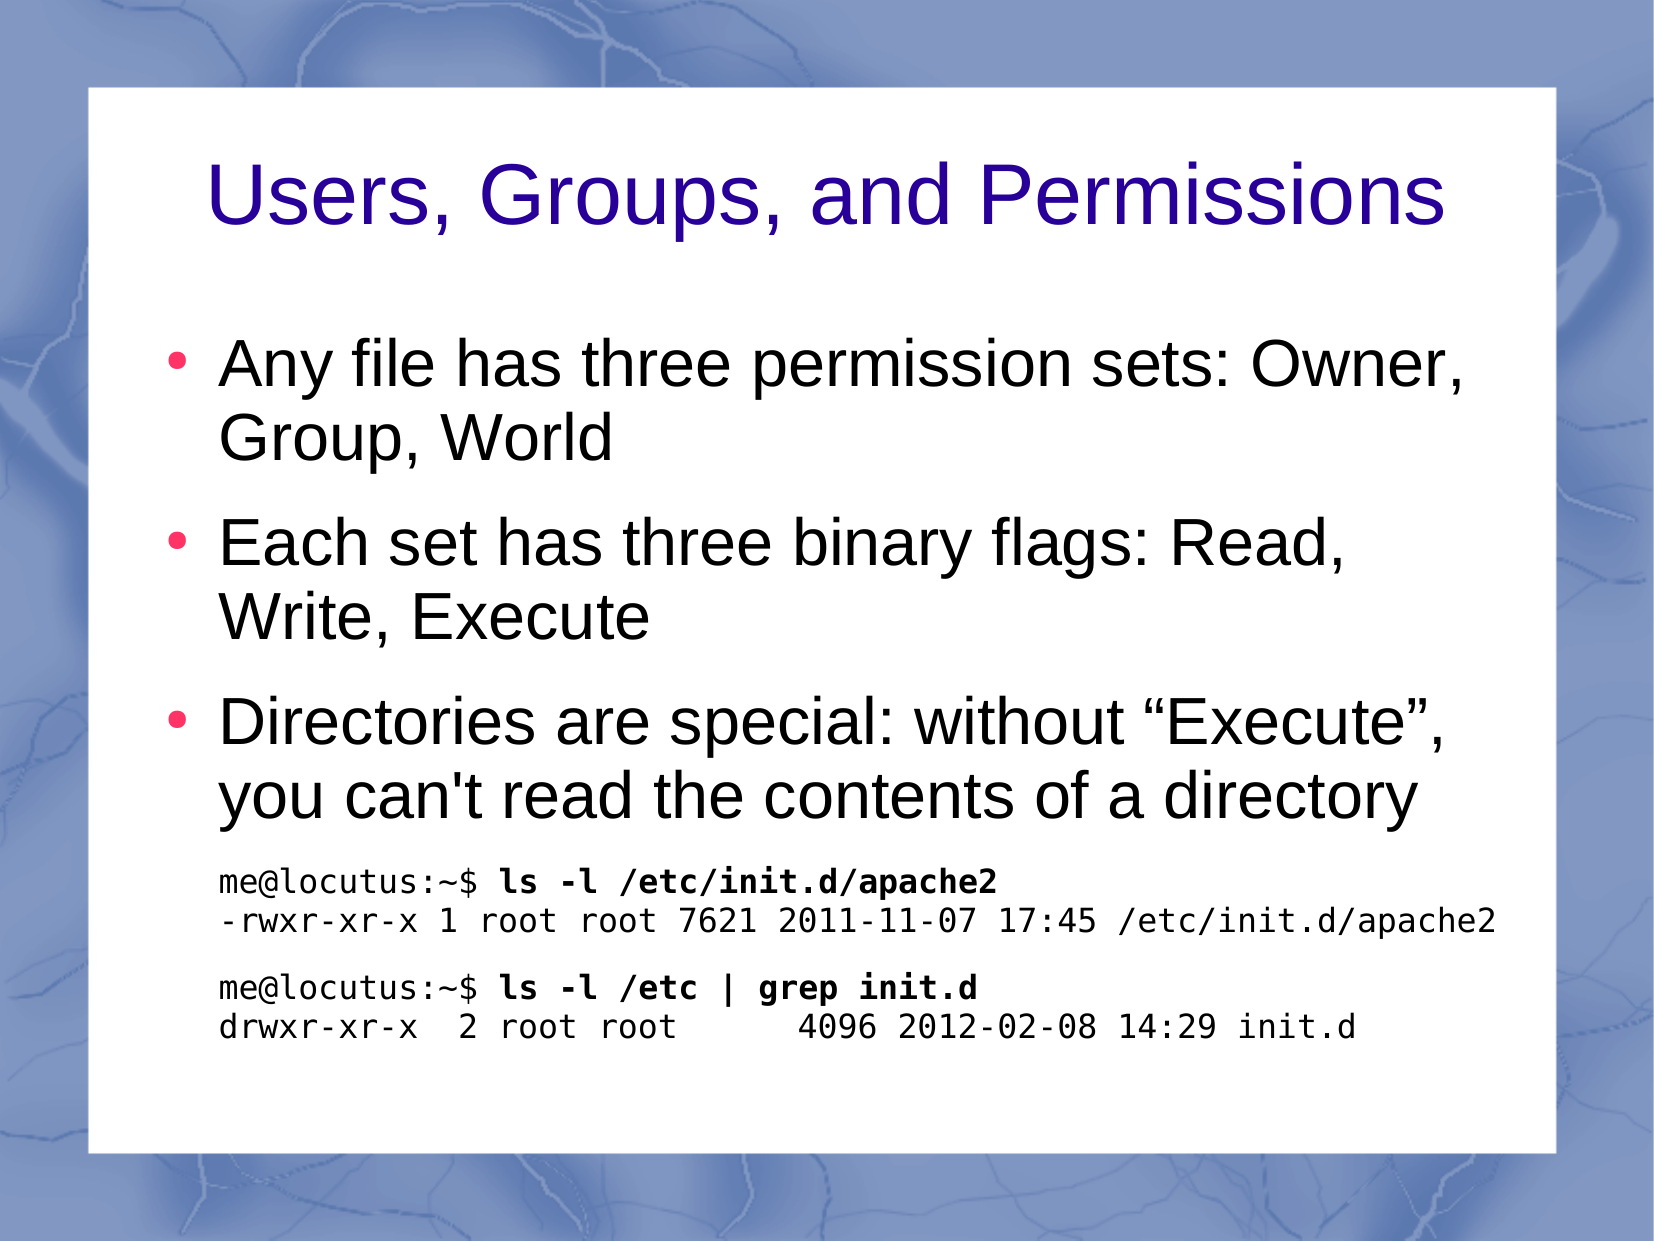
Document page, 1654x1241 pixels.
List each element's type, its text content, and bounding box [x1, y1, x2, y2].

title Users, Groups, and Permissions [118, 90, 1536, 298]
picture [0, 0, 1654, 1241]
list Any file has three permission sets: Owner, Group, World Each set has three binary flags: Read, Write, Execute Directories are special: without “Execute”, you can't read the contents of a directory me@locutus:~$ ls -l /etc/init.d/apache2 -rwxr-xr-x 1 root root 7621 2011-11-07 17:45 /etc/init.d/apache2 me@locutus:~$ ls -l /etc | grep init.d drwxr-xr-x 2 root root 4096 2012-02-08 14:29 init.d [147, 325, 1506, 1145]
